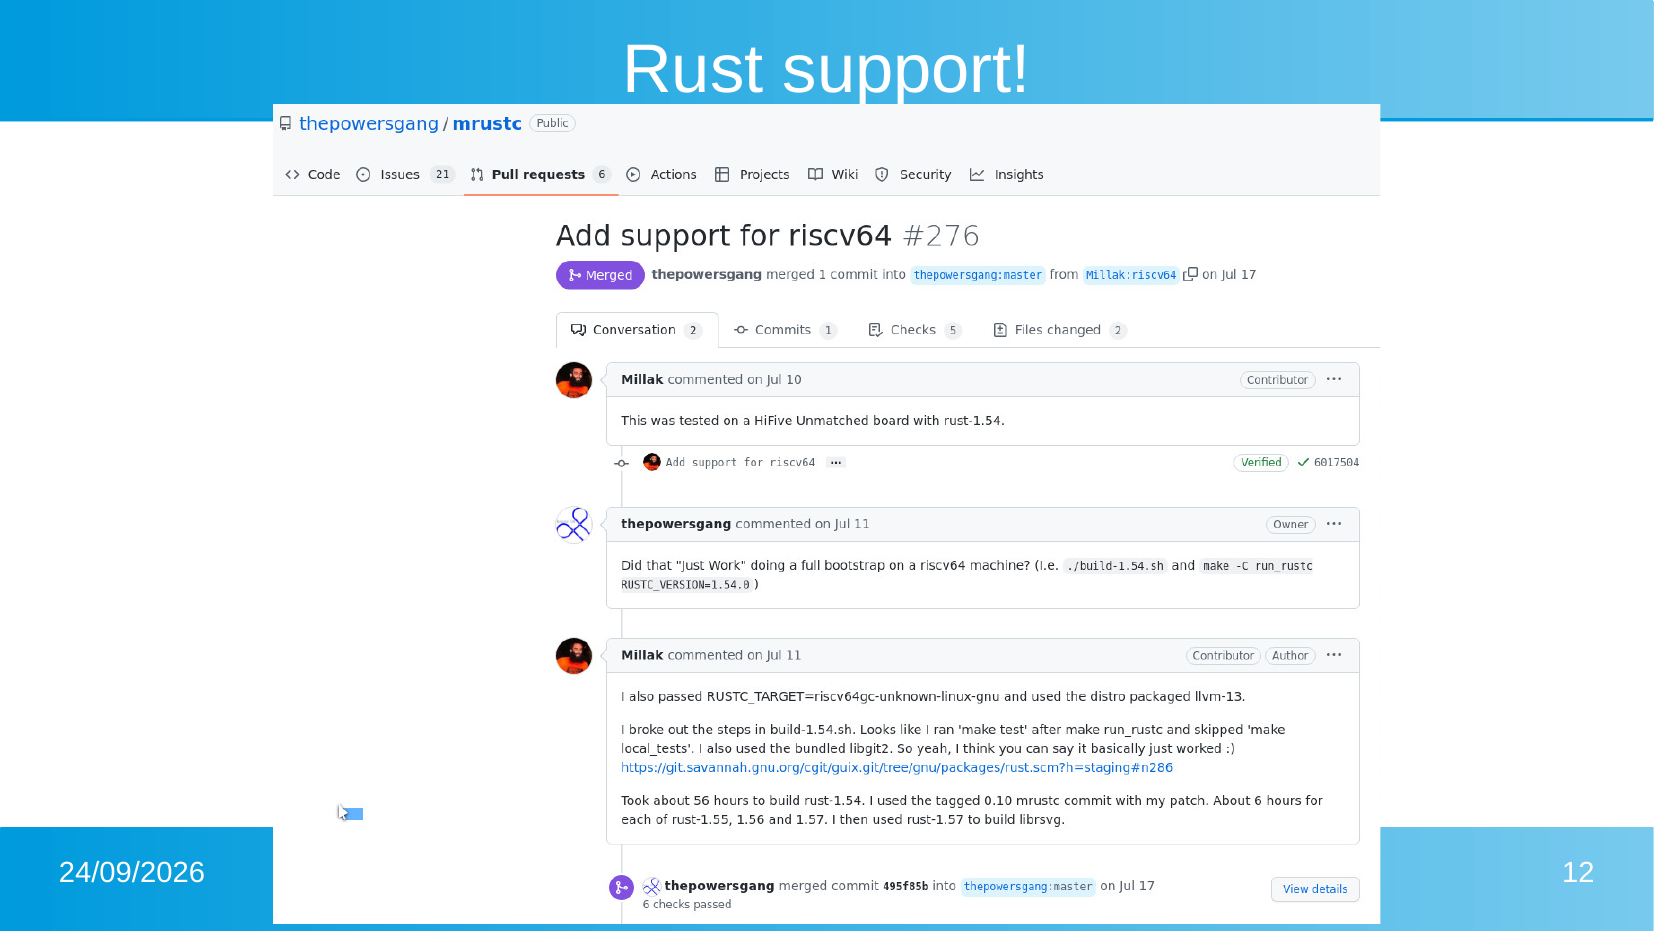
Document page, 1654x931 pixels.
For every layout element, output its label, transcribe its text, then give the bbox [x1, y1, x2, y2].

picture [273, 104, 1381, 924]
title Rust support! [59, 29, 1595, 108]
